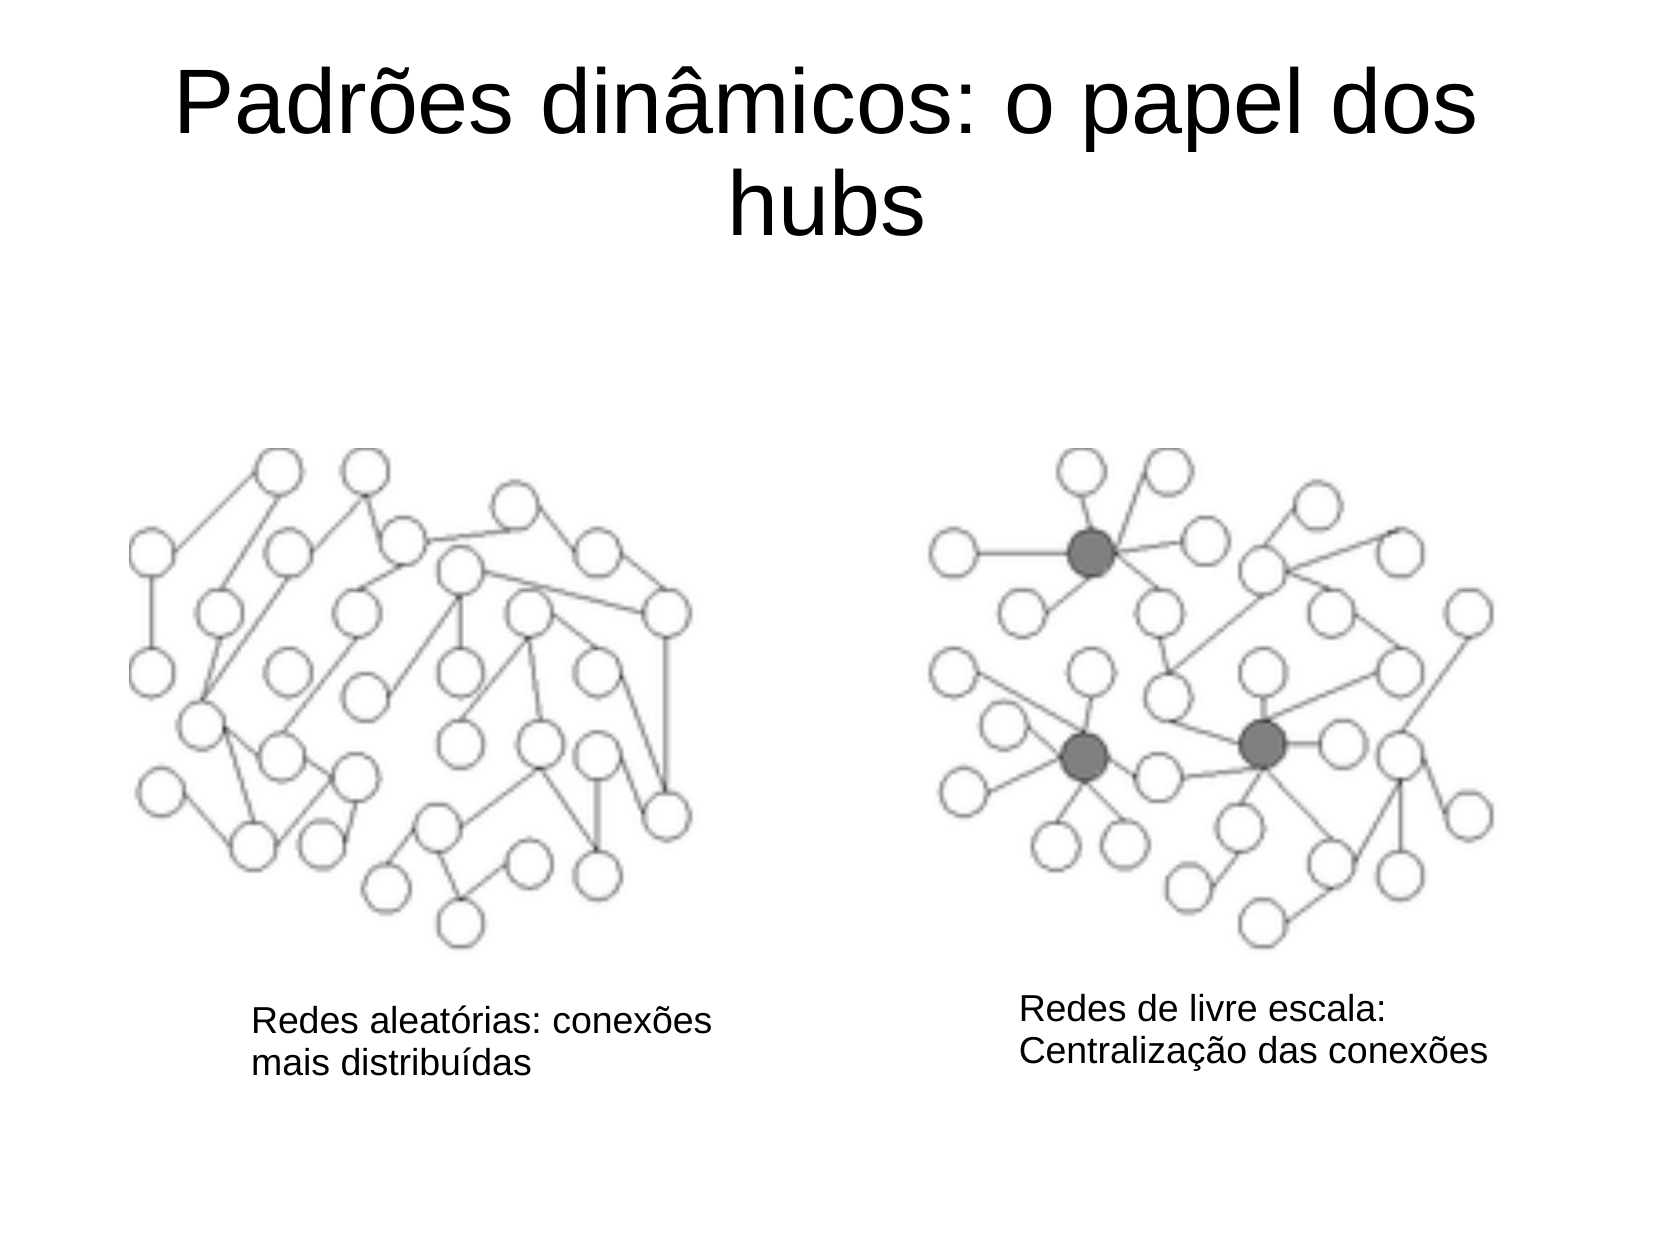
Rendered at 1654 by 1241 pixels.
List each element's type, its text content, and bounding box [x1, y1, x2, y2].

picture [129, 448, 1582, 957]
text_box Redes de livre escala: Centralização das conexões [1003, 980, 1504, 1080]
title Padrões dinâmicos: o papel dos hubs [82, 49, 1571, 257]
text_box Redes aleatórias: conexões mais distribuídas [236, 992, 728, 1091]
